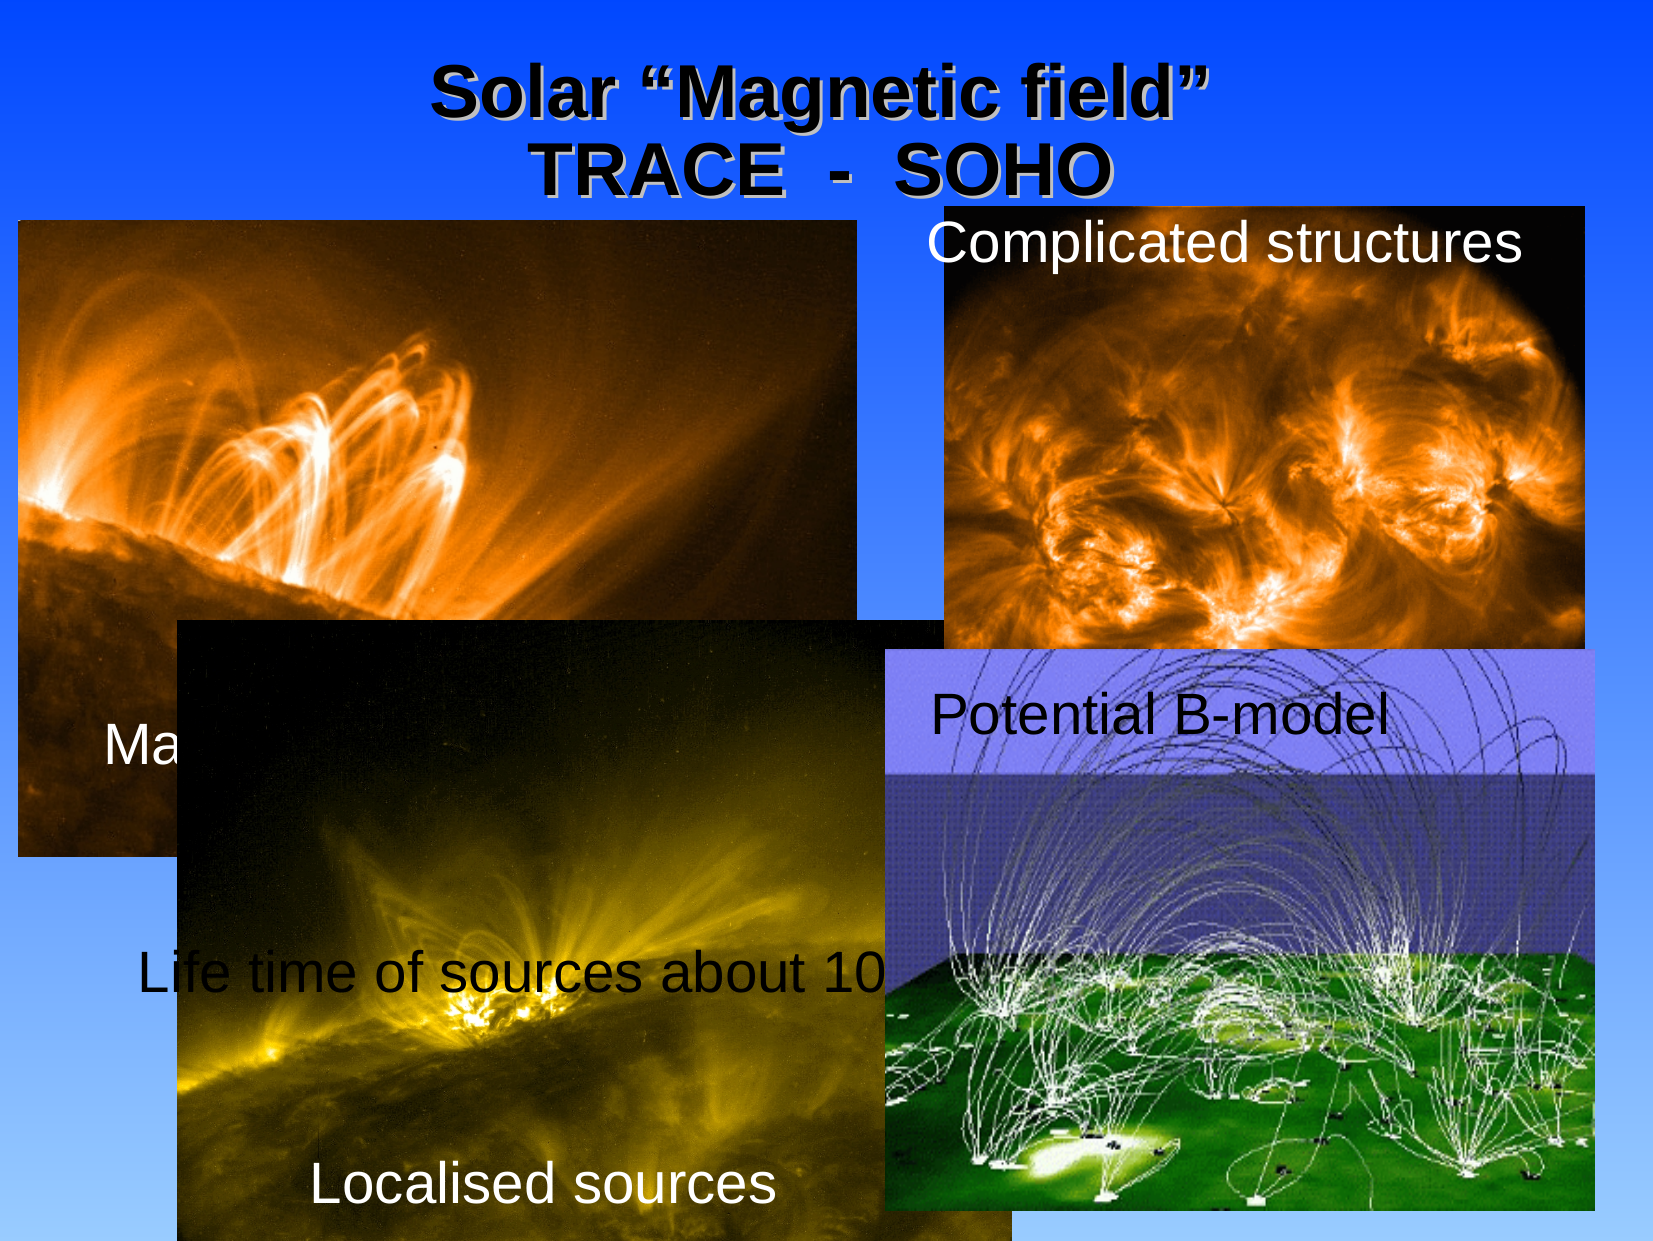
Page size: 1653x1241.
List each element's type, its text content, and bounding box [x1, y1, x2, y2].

text_box Localised sources [295, 1147, 840, 1231]
text_box Complicated structures [911, 206, 1622, 290]
title Solar “Magnetic field” TRACE - SOHO [77, 29, 1565, 237]
text_box Magnetic field lines!? [88, 708, 177, 792]
text_box Potential B-model [915, 679, 1464, 762]
picture [18, 220, 1595, 1241]
